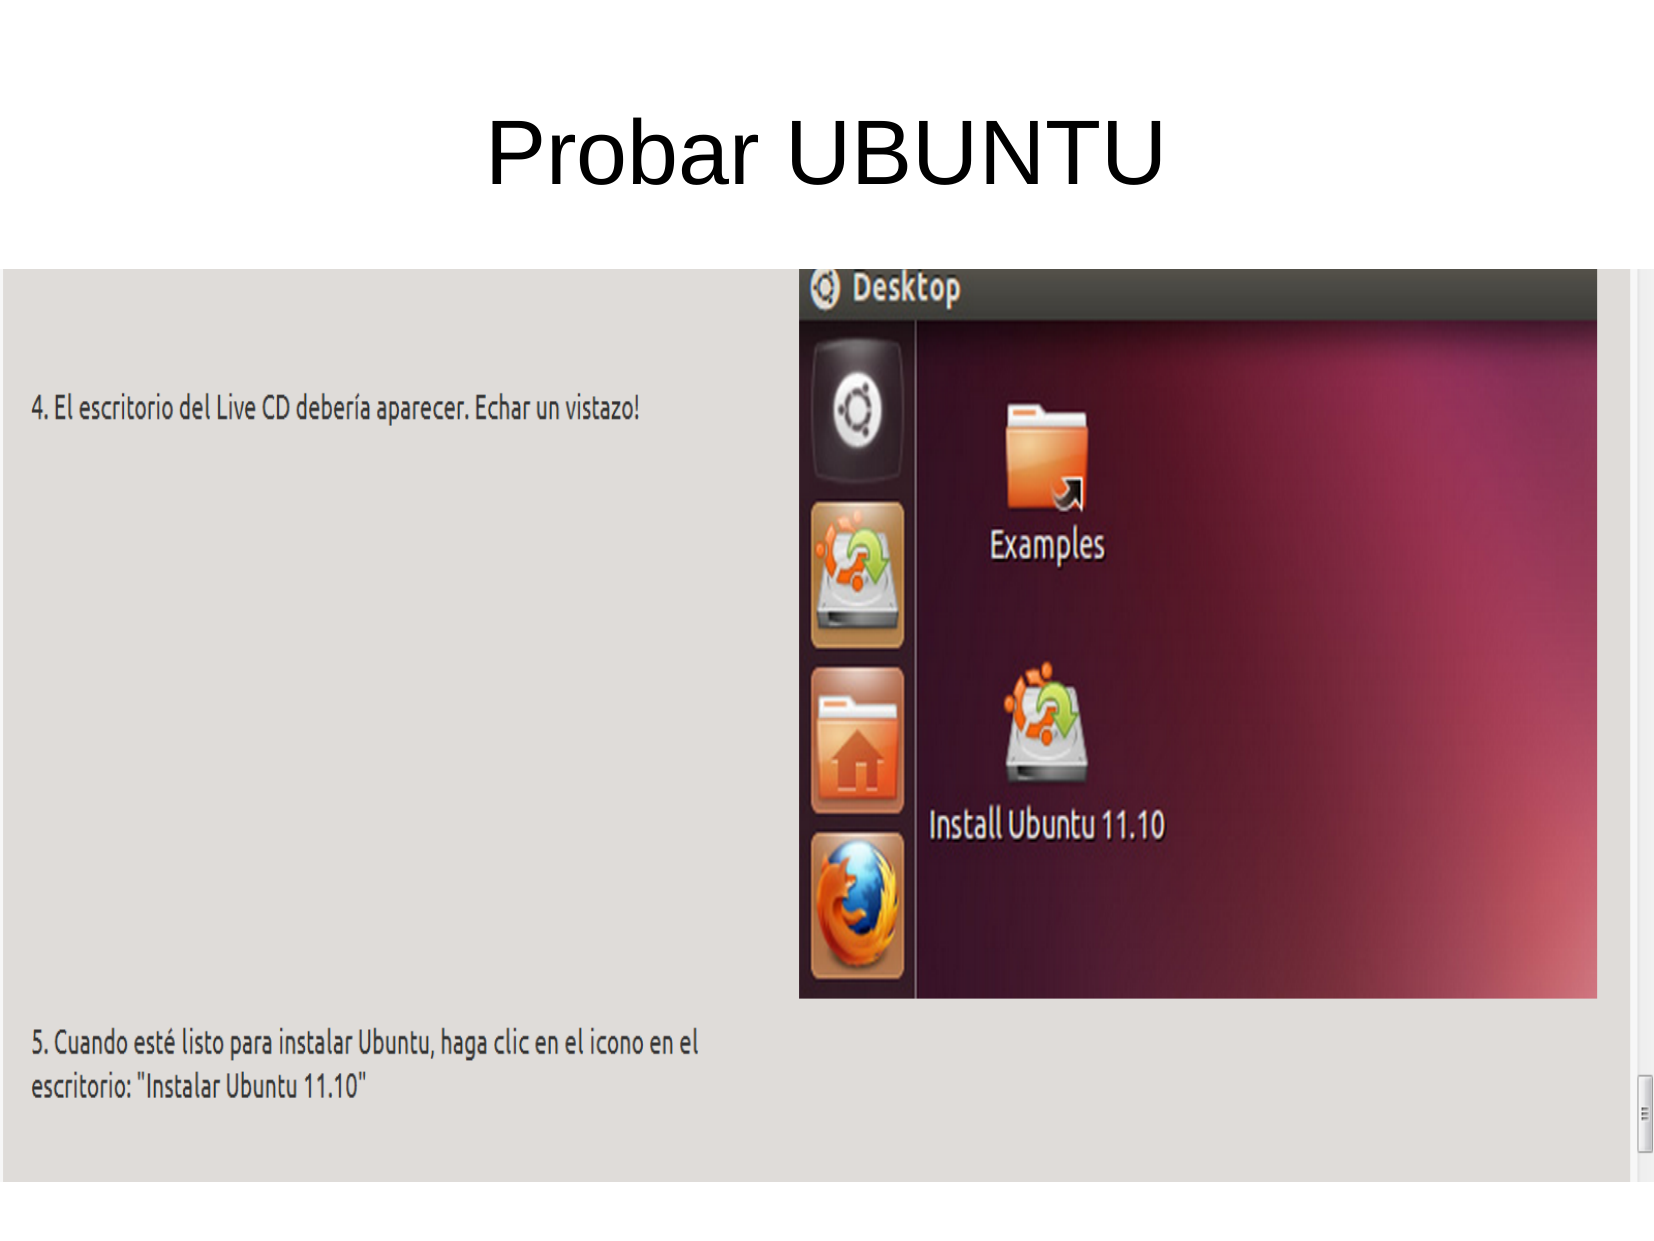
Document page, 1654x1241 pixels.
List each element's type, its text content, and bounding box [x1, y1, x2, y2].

picture [0, 269, 1654, 1182]
title Probar UBUNTU [82, 49, 1571, 257]
